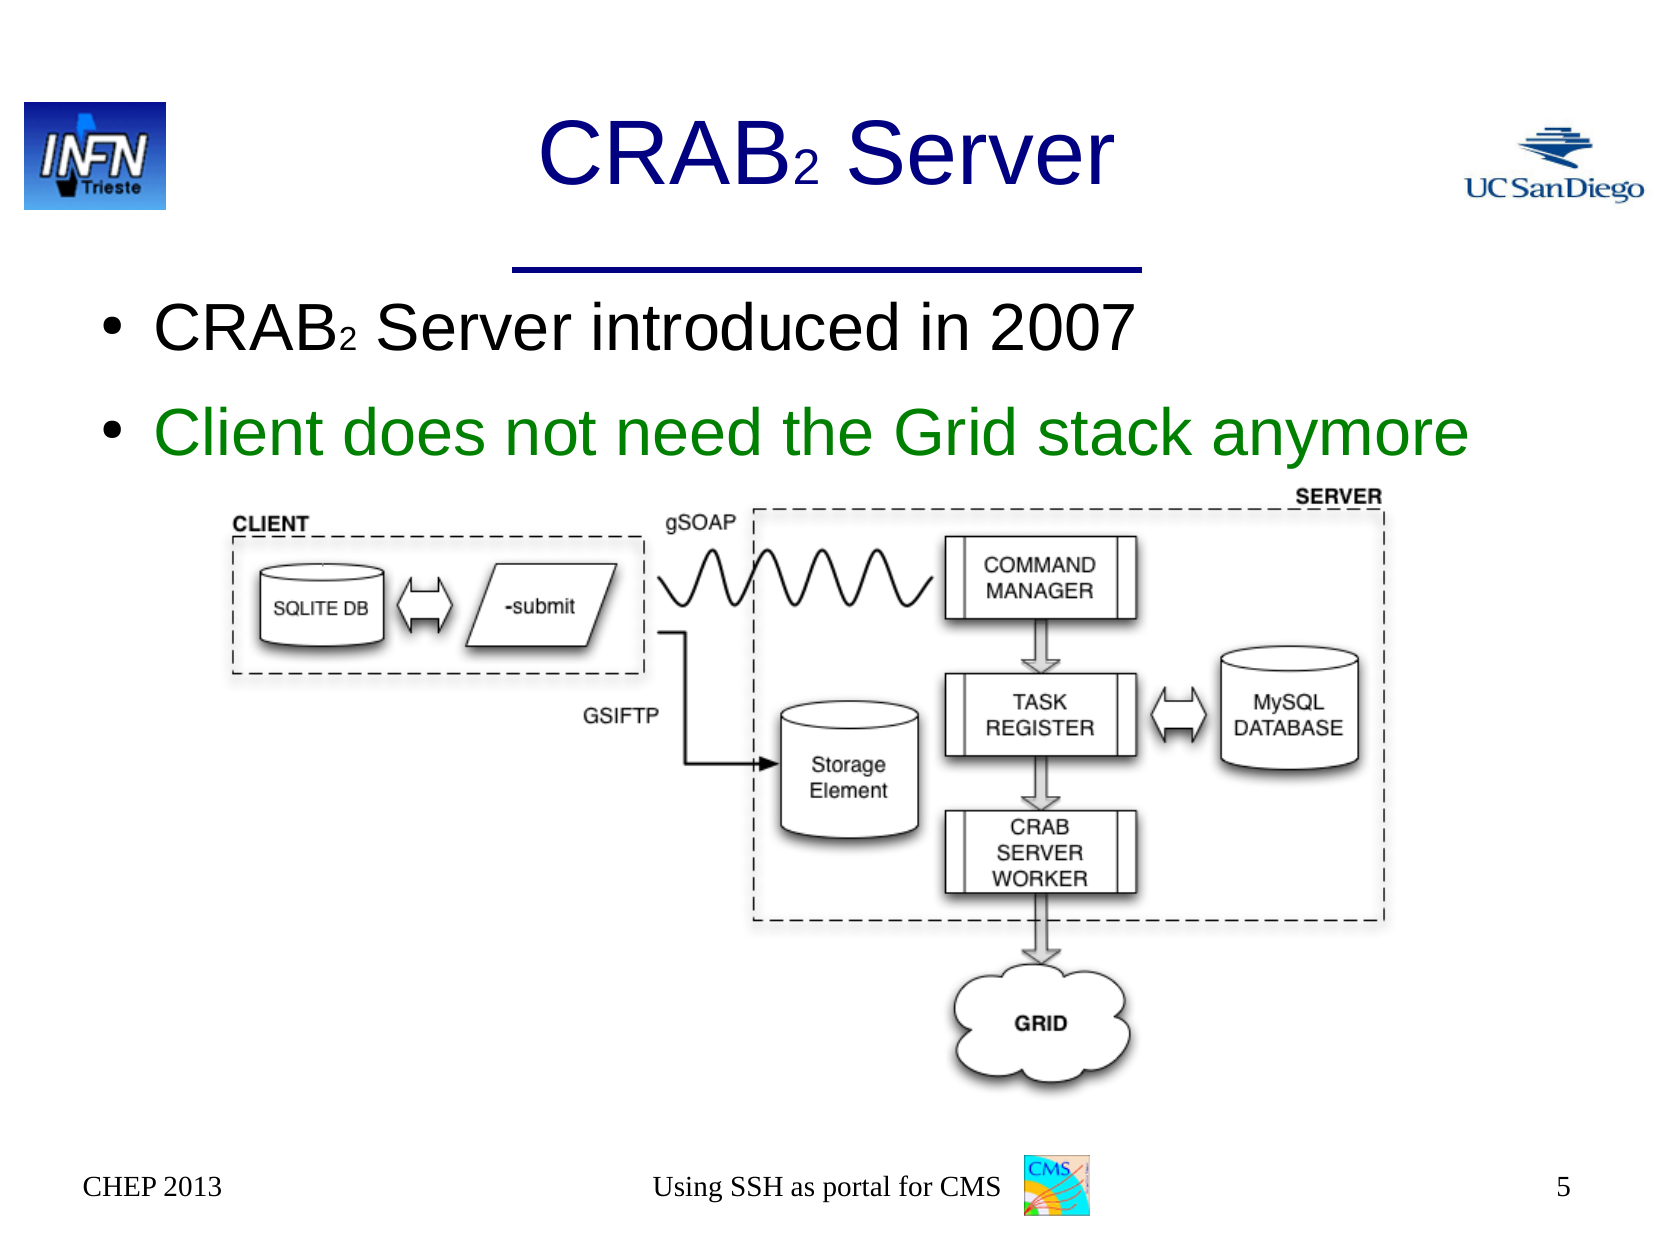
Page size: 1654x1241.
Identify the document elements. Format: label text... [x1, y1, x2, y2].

picture [1571, 89, 1654, 240]
picture [202, 1010, 1414, 1121]
picture [24, 102, 82, 210]
picture [1024, 1155, 1090, 1216]
list CRAB2 Server introduced in 2007 Client does not need the Grid stack anymore [82, 290, 1591, 1010]
title CRAB2 Server [82, 49, 1571, 257]
